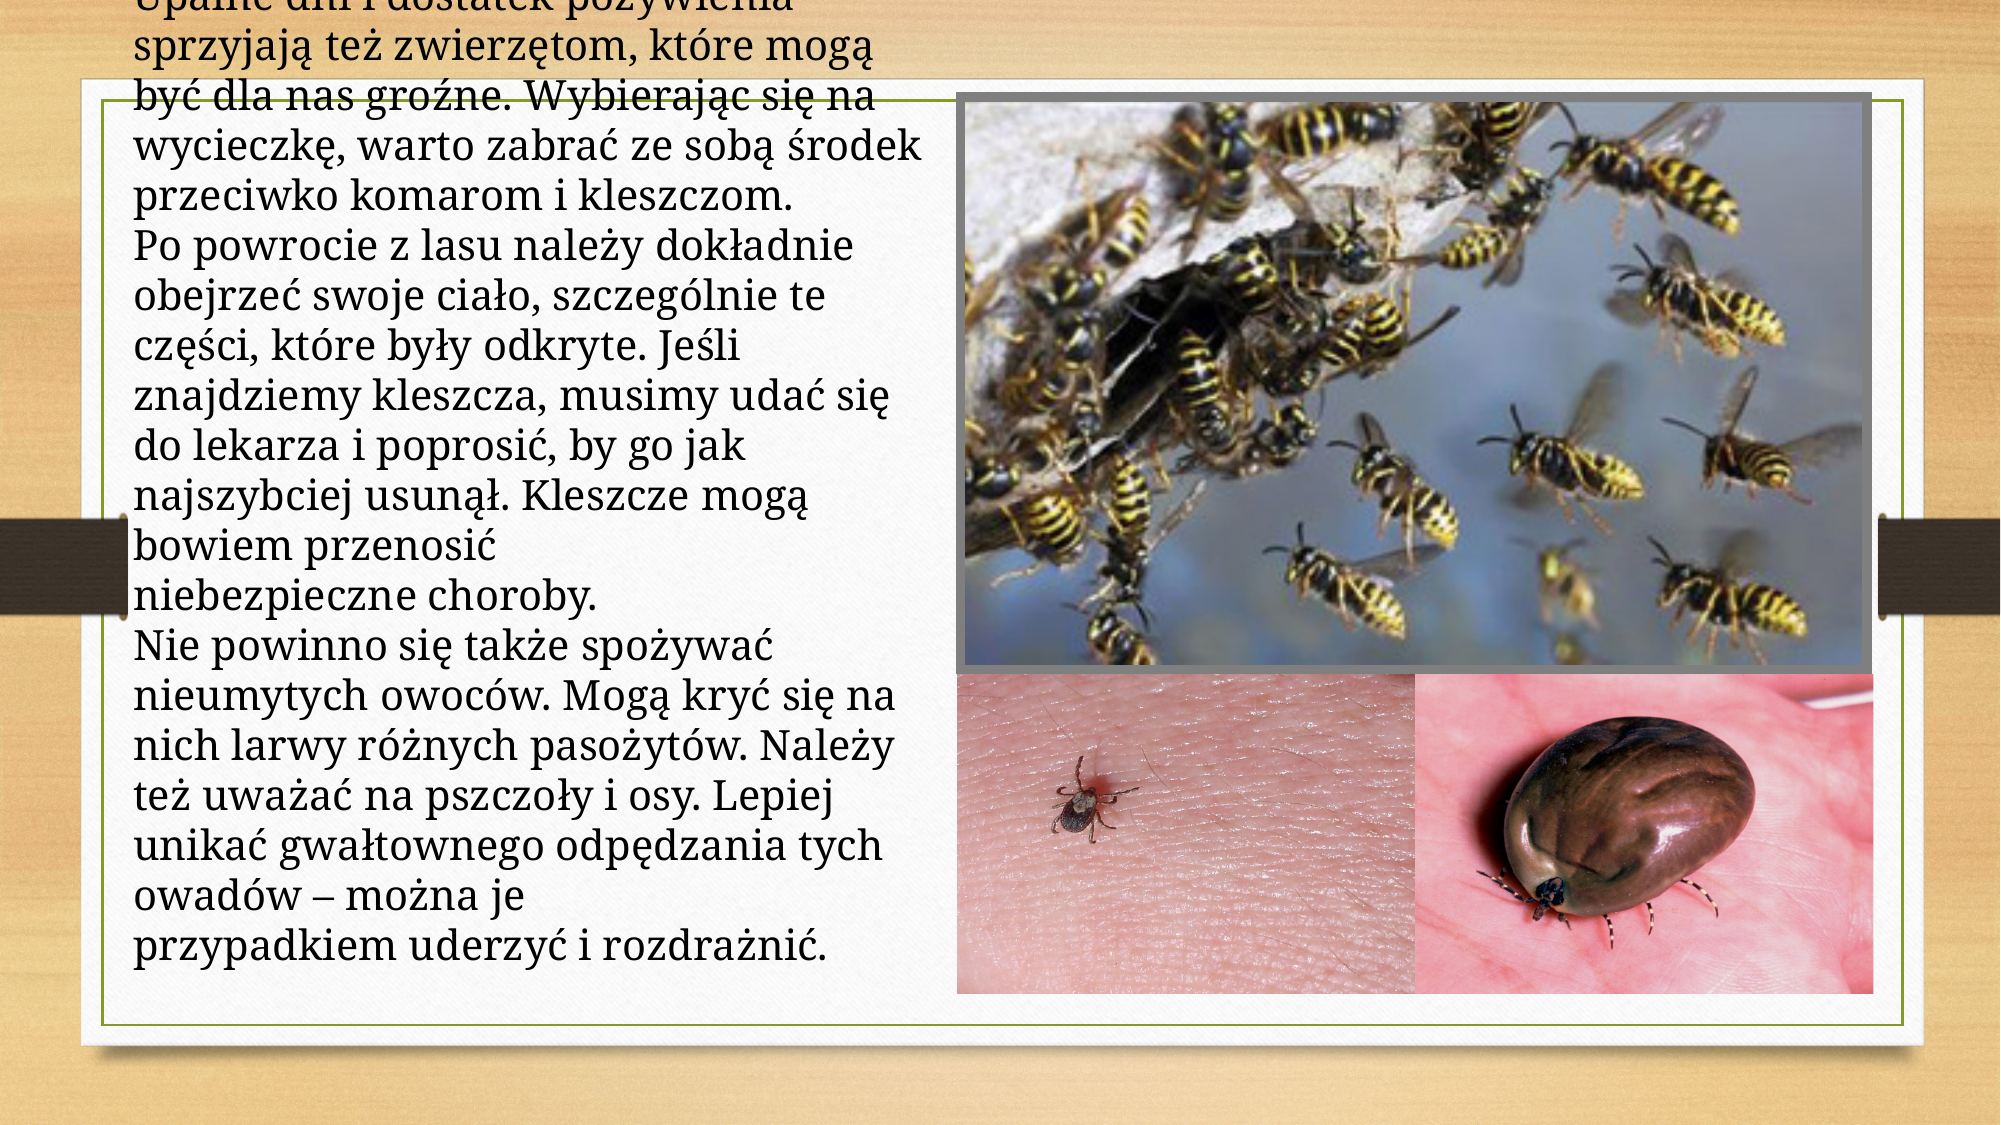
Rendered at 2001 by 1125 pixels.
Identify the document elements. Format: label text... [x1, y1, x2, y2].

picture [417, 0, 429, 8]
text_box Upalne dni i dostatek pożywienia sprzyjają też zwierzętom, które mogą być dla nas groźne. Wybierając się na wycieczkę, warto zabrać ze sobą środek przeciwko komarom i kleszczom. Po powrocie z lasu należy dokładnie obejrzeć swoje ciało, szczególnie te części, które były odkryte. Jeśli znajdziemy kleszcza, musimy udać się do lekarza i poprosić, by go jak najszybciej usunął. Kleszcze mogą bowiem przenosić niebezpieczne choroby. Nie powinno się także spożywać nieumytych owoców. Mogą kryć się na nich larwy różnych pasożytów. Należy też uważać na pszczoły i osy. Lepiej unikać gwałtownego odpędzania tych owadów – można je przypadkiem uderzyć i rozdrażnić. [118, 101, 950, 1027]
picture [777, 0, 786, 8]
picture [475, 0, 484, 8]
picture [392, 0, 403, 8]
picture [291, 0, 302, 8]
picture [142, 0, 156, 8]
picture [194, 0, 203, 8]
picture [0, 0, 2001, 1125]
picture [573, 0, 584, 8]
picture [171, 0, 182, 8]
picture [596, 0, 608, 8]
